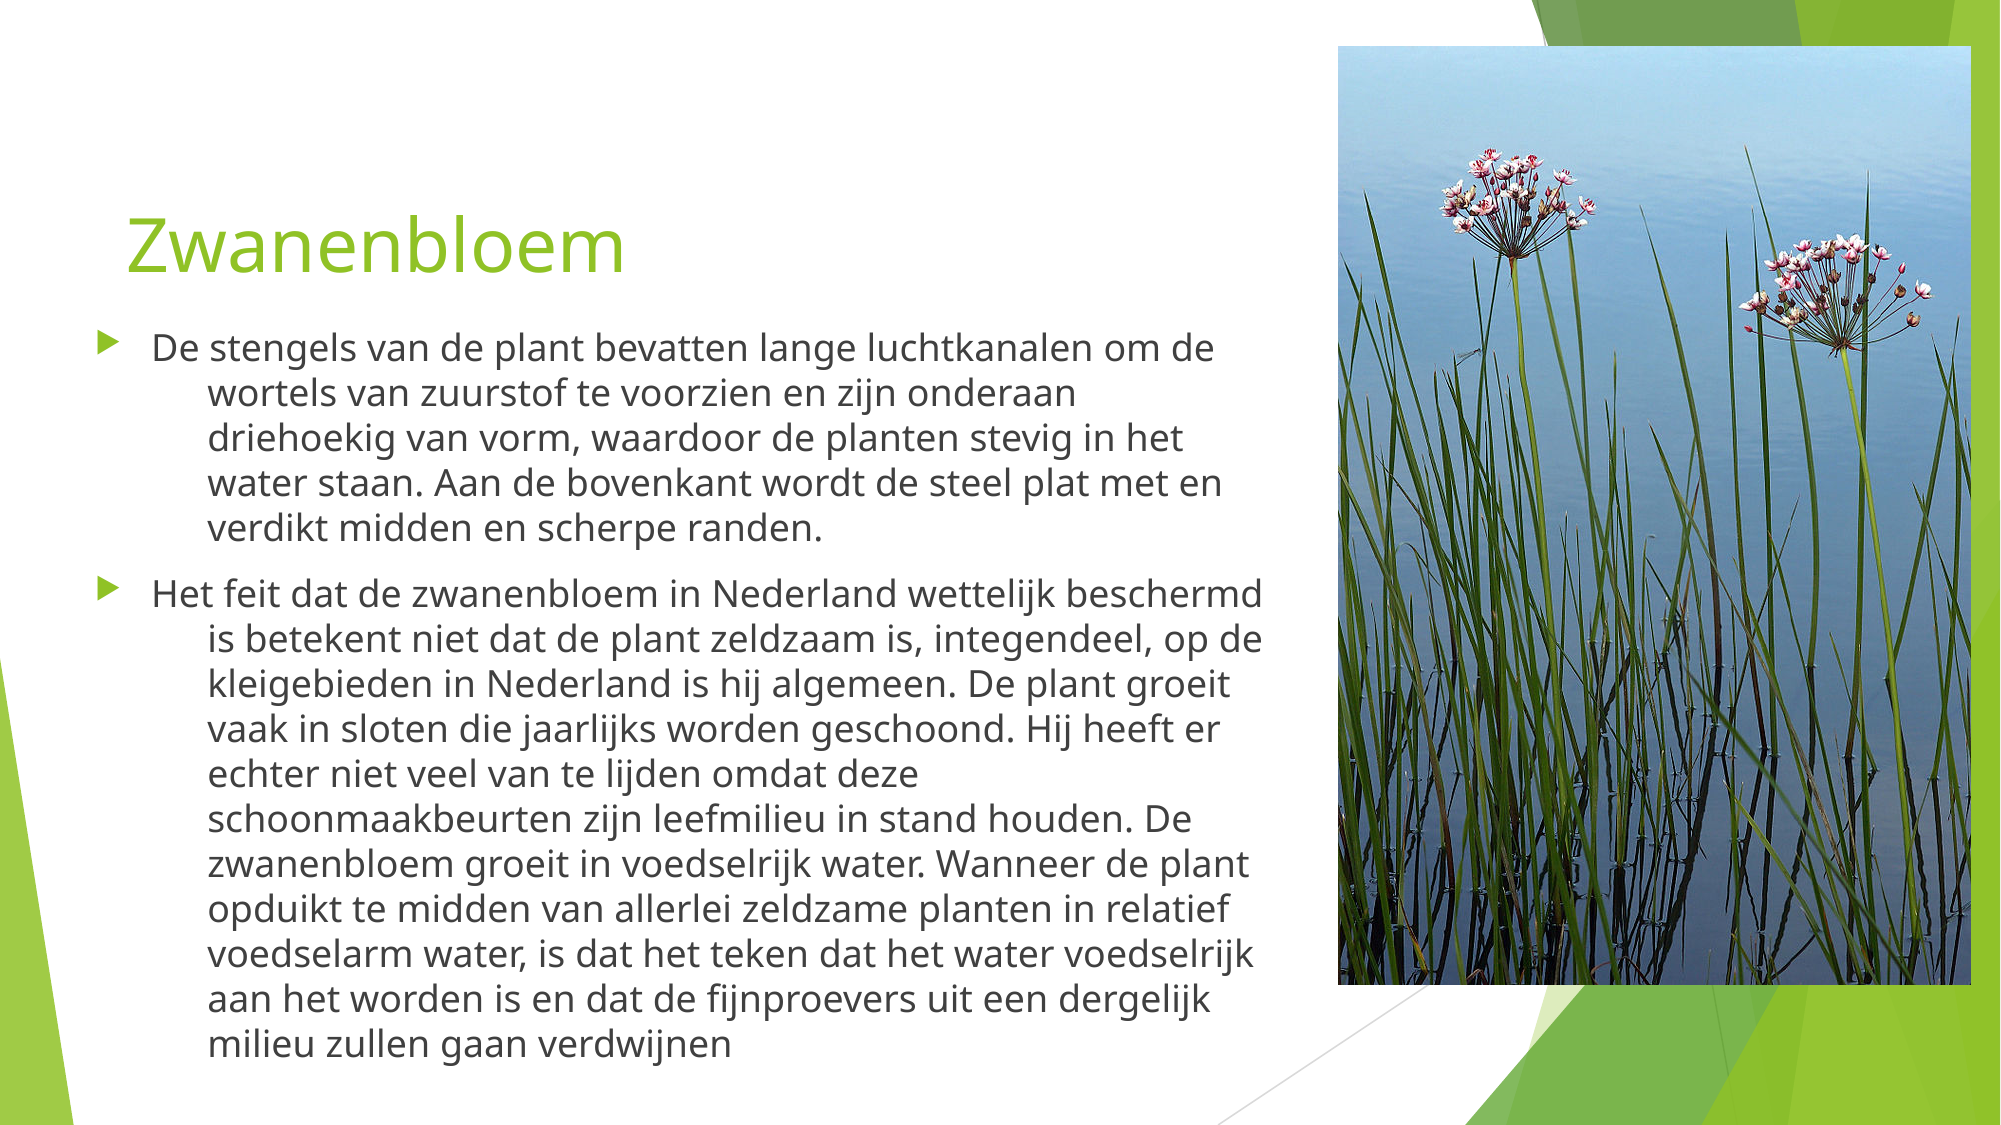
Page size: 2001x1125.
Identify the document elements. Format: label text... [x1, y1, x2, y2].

picture [1338, 47, 1971, 985]
list De stengels van de plant bevatten lange luchtkanalen om de wortels van zuurstof te voorzien en zijn onderaan driehoekig van vorm, waardoor de planten stevig in het water staan. Aan de bovenkant wordt de steel plat met en verdikt midden en scherpe randen. Het feit dat de zwanenbloem in Nederland wettelijk beschermd is betekent niet dat de plant zeldzaam is, integendeel, op de kleigebieden in Nederland is hij algemeen. De plant groeit vaak in sloten die jaarlijks worden geschoond. Hij heeft er echter niet veel van te lijden omdat deze schoonmaakbeurten zijn leefmilieu in stand houden. De zwanenbloem groeit in voedselrijk water. Wanneer de plant opduikt te midden van allerlei zeldzame planten in relatief voedselarm water, is dat het teken dat het water voedselrijk aan het worden is en dat de fijnproevers uit een dergelijk milieu zullen gaan verdwijnen [79, 316, 1281, 1098]
title Zwanenbloem [111, 99, 1338, 317]
